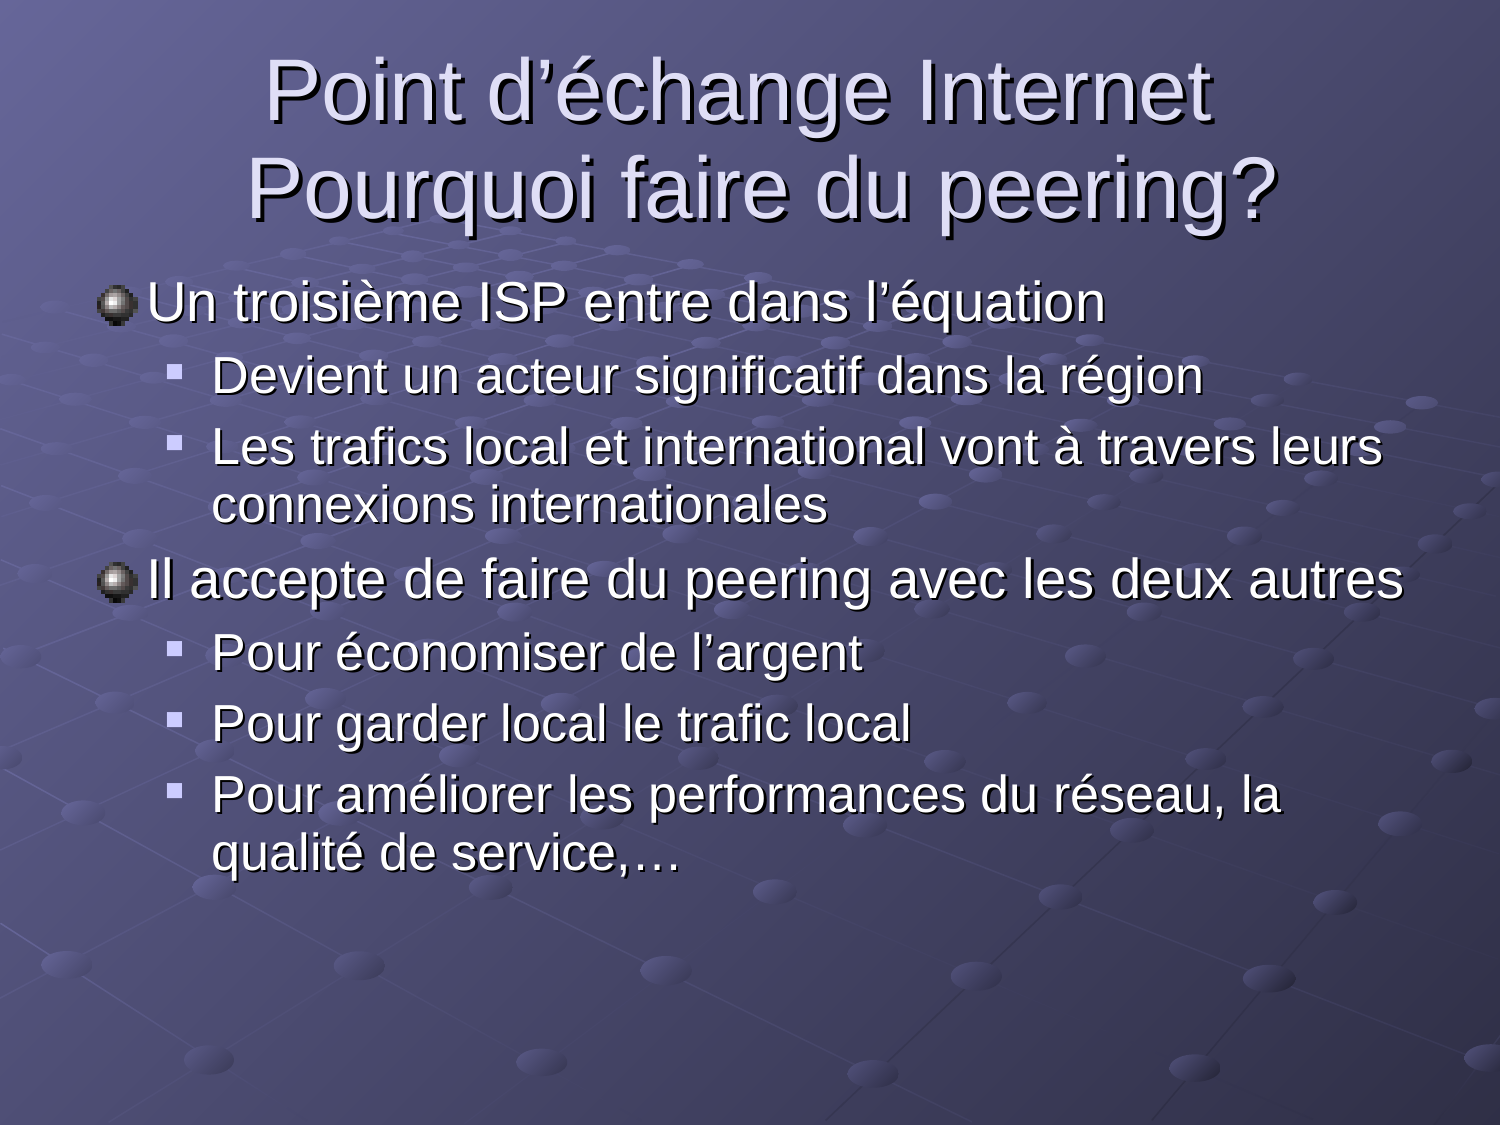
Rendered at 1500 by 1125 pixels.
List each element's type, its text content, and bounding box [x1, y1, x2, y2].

list Un troisième ISP entre dans l’équation Devient un acteur significatif dans la région Les trafics local et international vont à travers leurs connexions internationales Il accepte de faire du peering avec les deux autres Pour économiser de l’argent Pour garder local le trafic local Pour améliorer les performances du réseau, la qualité de service,… [75, 262, 1426, 1007]
title Point d’échange Internet Pourquoi faire du peering? [75, 26, 1426, 252]
